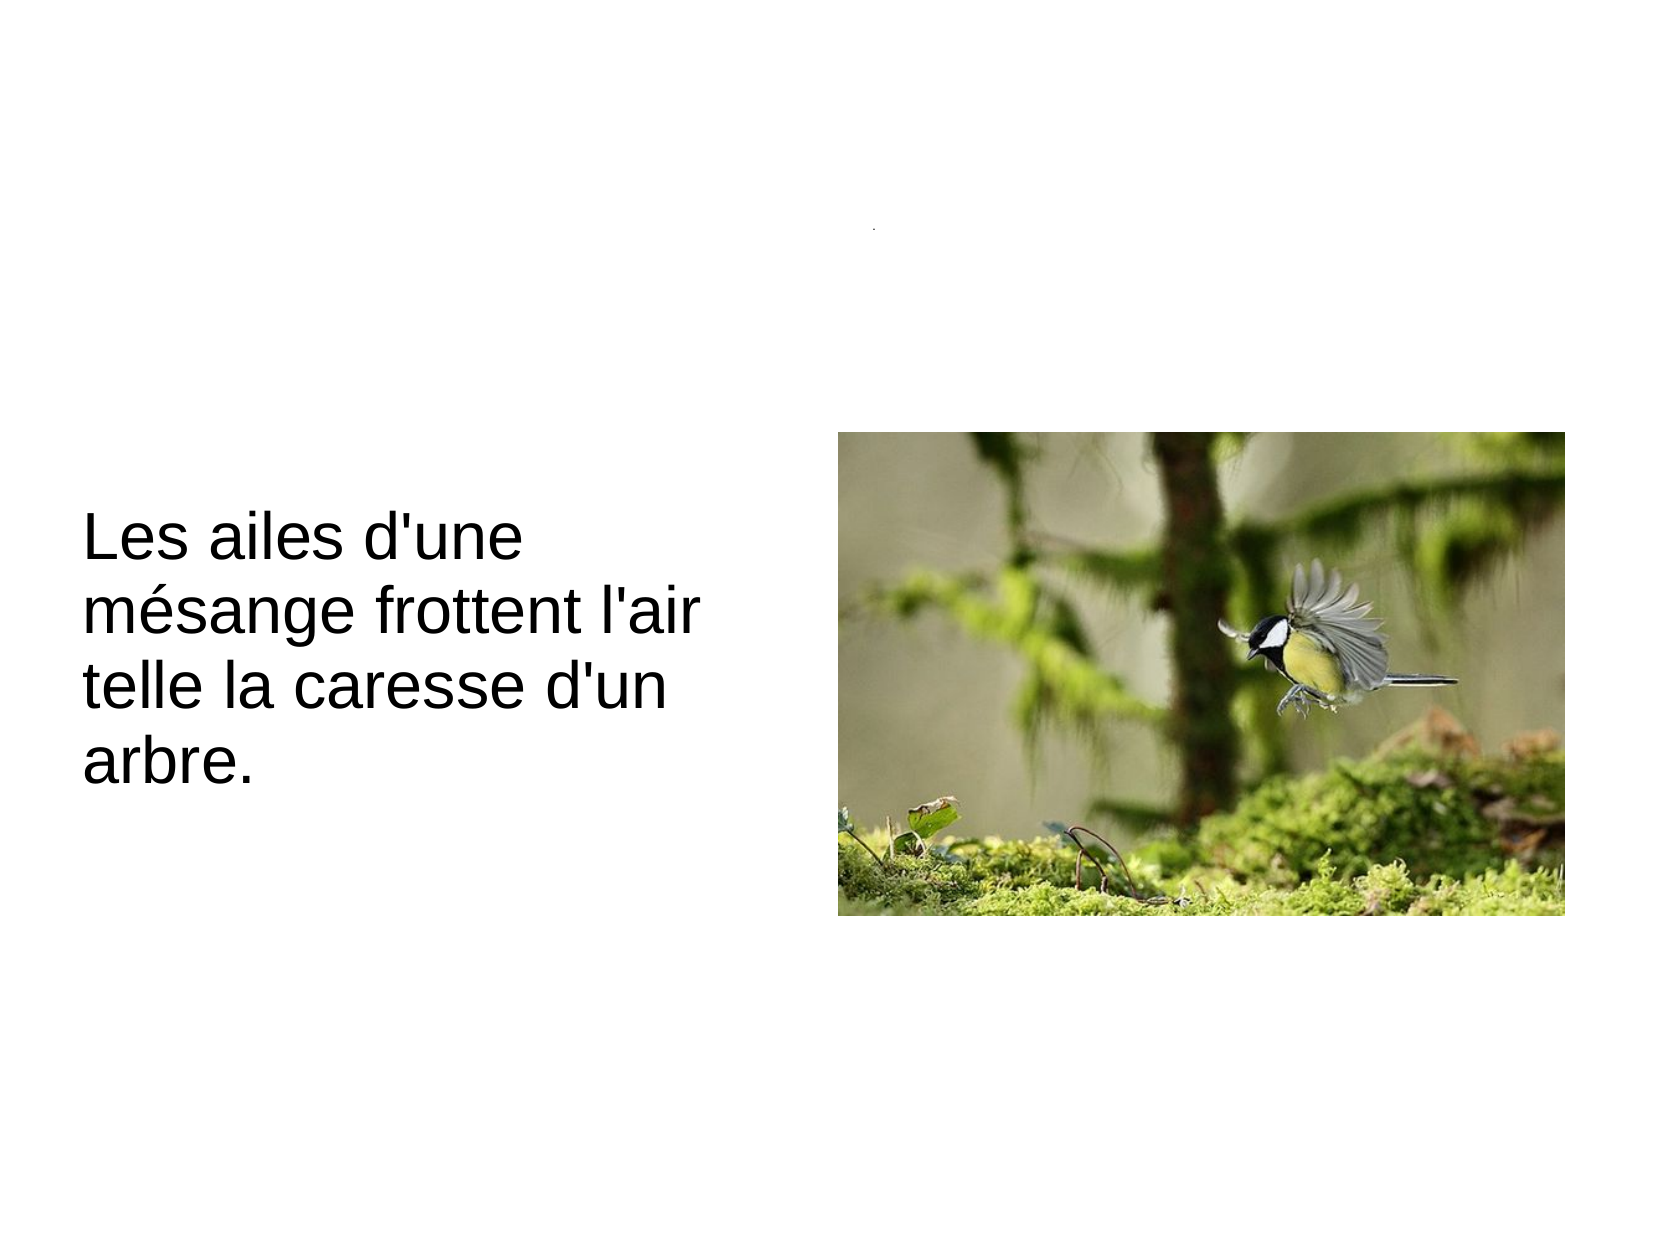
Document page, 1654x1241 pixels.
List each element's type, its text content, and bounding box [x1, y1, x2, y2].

list Les ailes d'une mésange frottent l'air telle la caresse d'un arbre. [82, 290, 809, 1109]
title . [856, 206, 892, 246]
picture [838, 432, 1565, 916]
